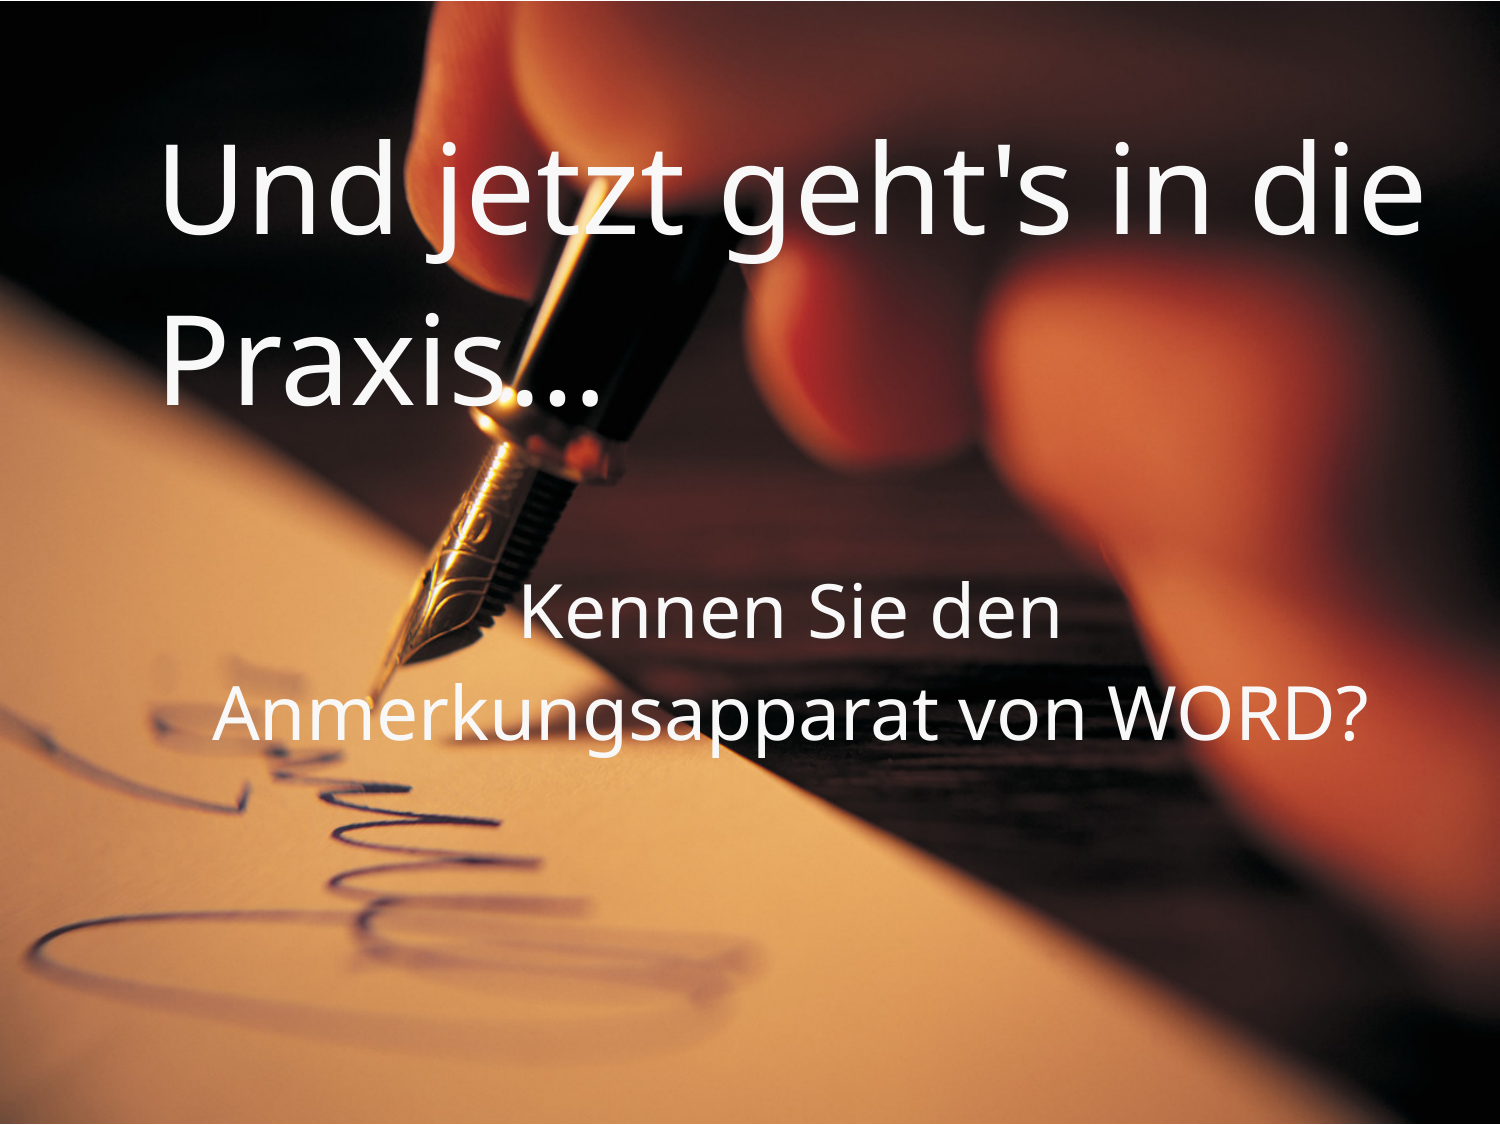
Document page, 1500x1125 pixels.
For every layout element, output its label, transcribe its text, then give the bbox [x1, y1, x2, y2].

text_box Und jetzt geht's in die Praxis… [140, 93, 1454, 412]
text_box Kennen Sie den Anmerkungsapparat von WORD? [187, 550, 1395, 839]
picture [0, 1, 1500, 1124]
